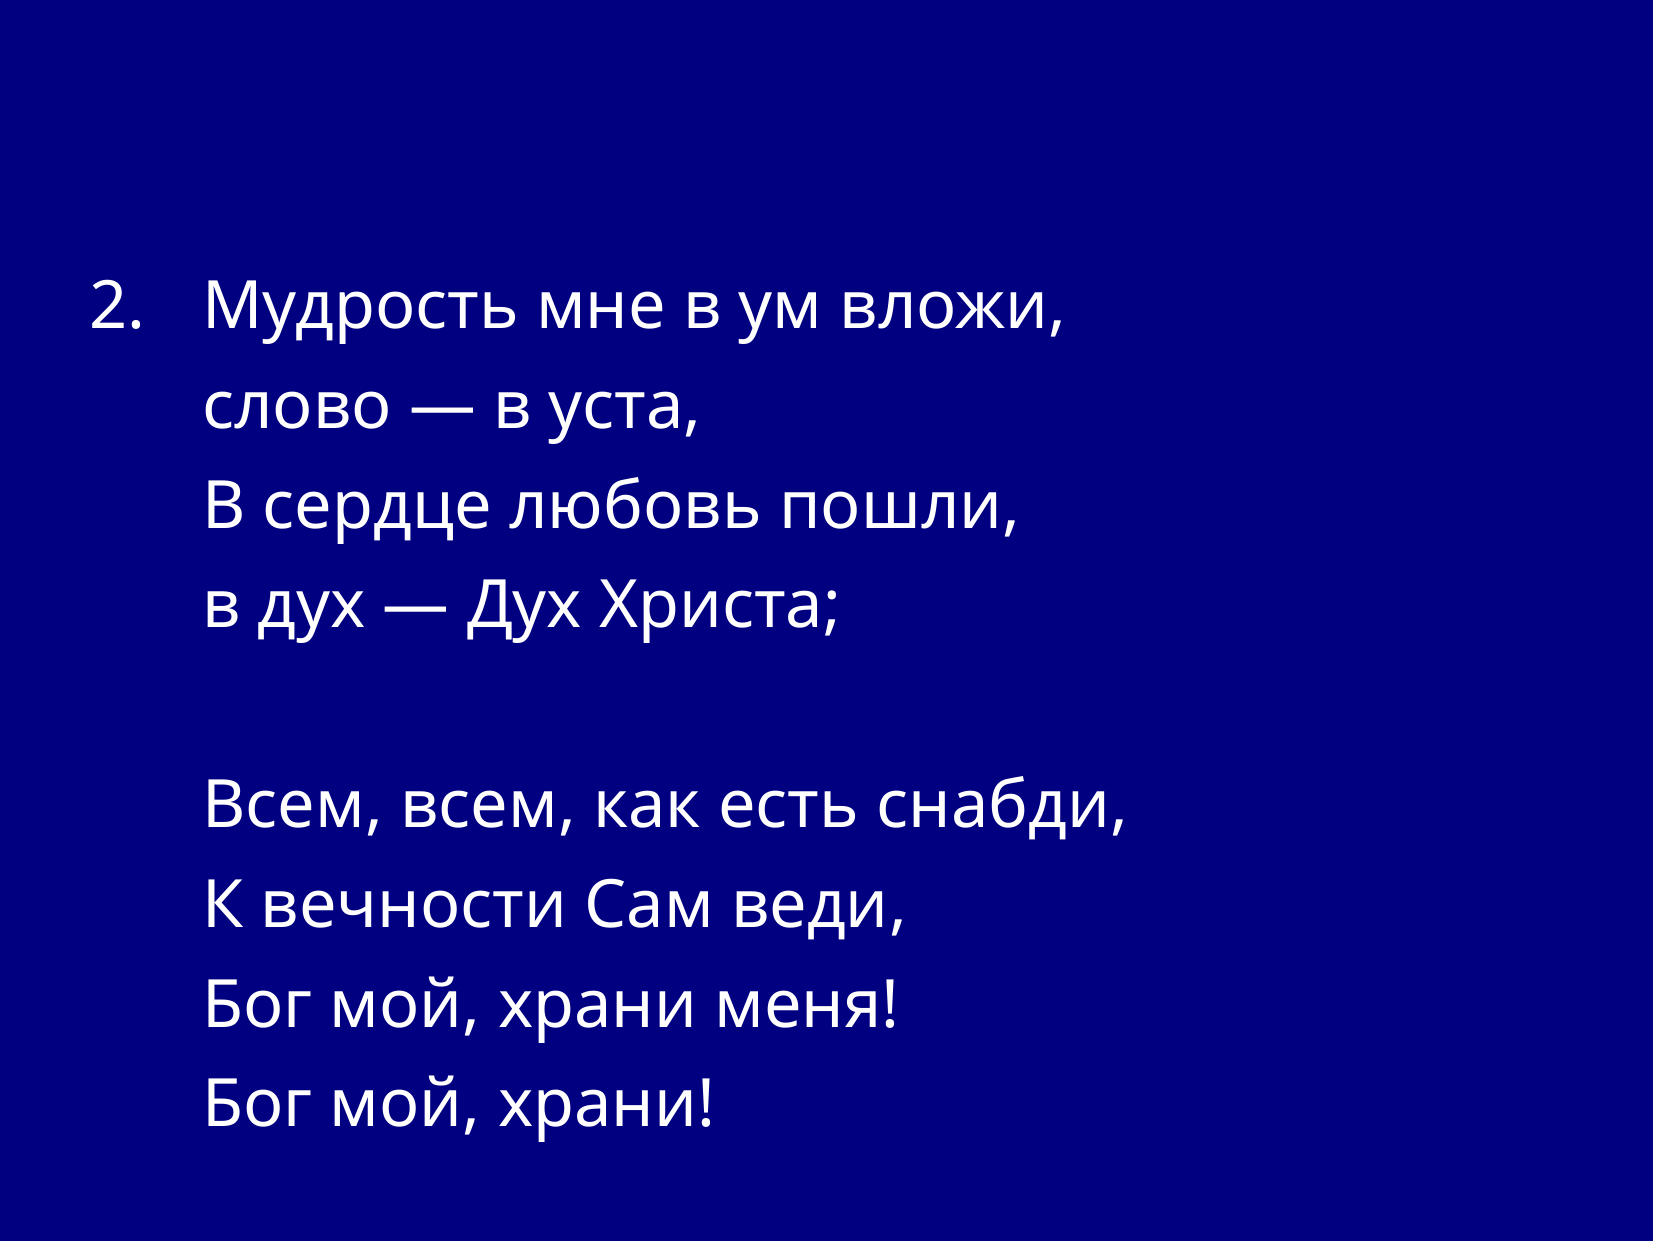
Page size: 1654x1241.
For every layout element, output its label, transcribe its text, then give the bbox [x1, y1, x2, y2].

text_box 2. Мудрость мне в ум вложи, слово — в уста, В сердце любовь пошли, в дух — Дух Христа; Всем, всем, как есть снабди, К вечности Сам веди, Бог мой, храни меня! Бог мой, храни! [75, 150, 1576, 1163]
